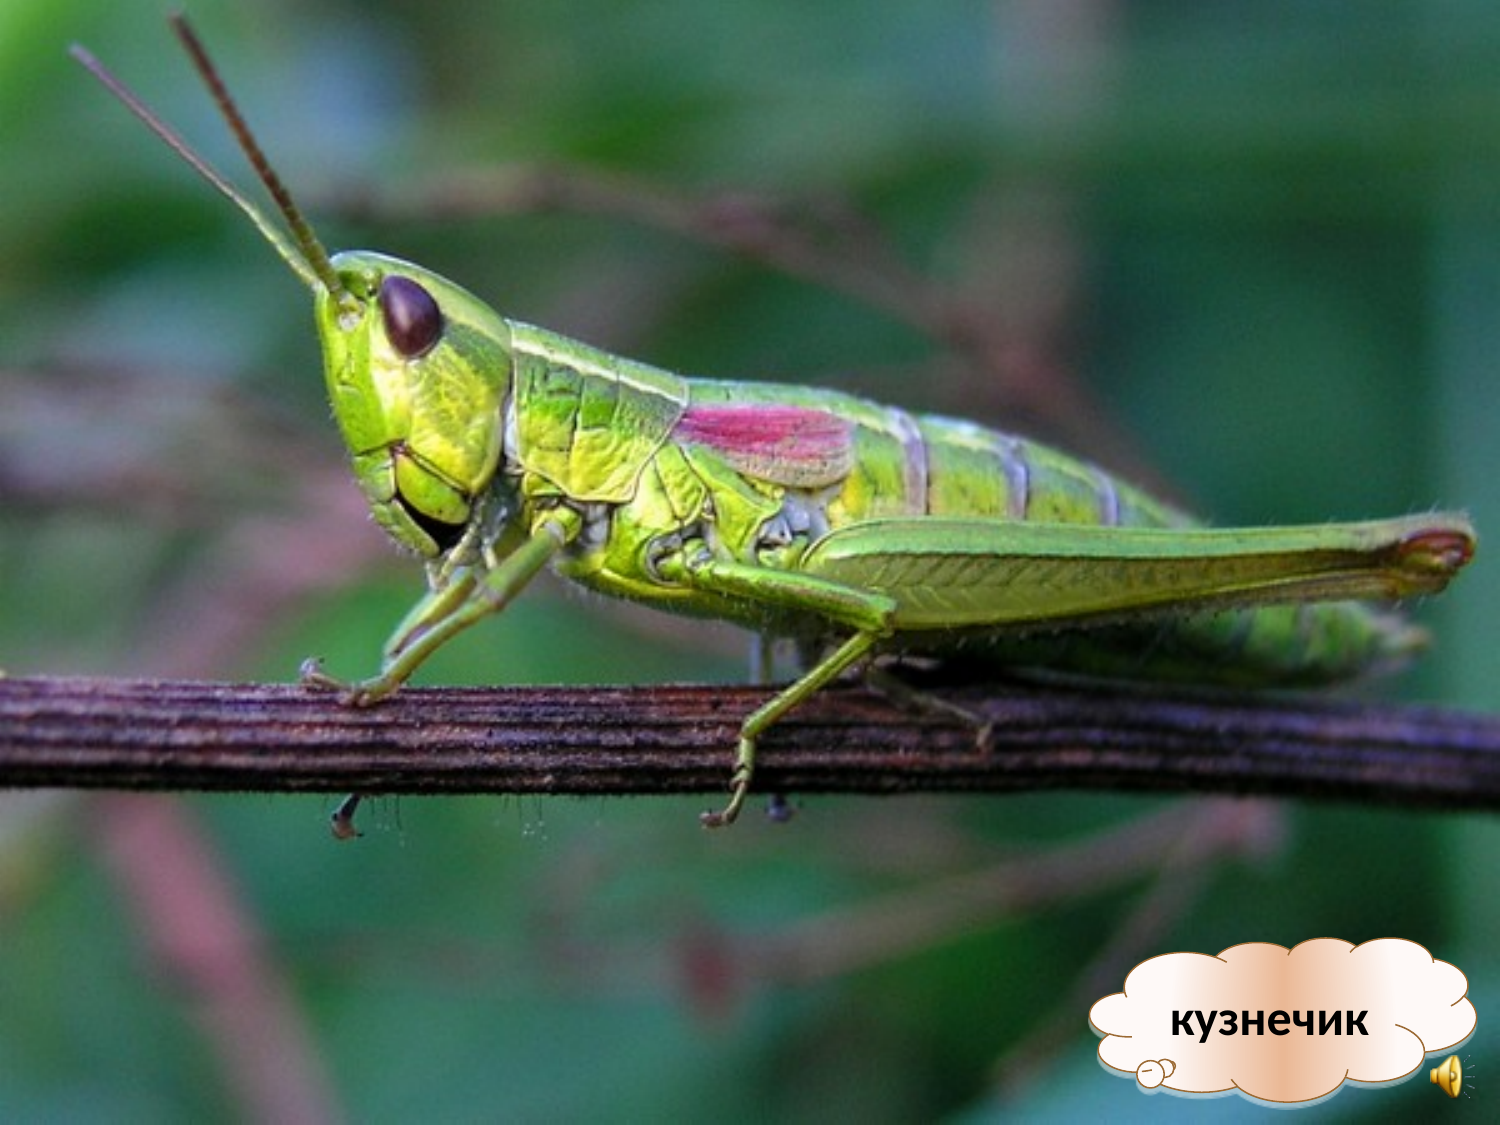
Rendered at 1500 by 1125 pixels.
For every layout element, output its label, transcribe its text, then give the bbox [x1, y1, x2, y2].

picture [0, 0, 1500, 1125]
text_box кузнечик [1089, 937, 1477, 1103]
